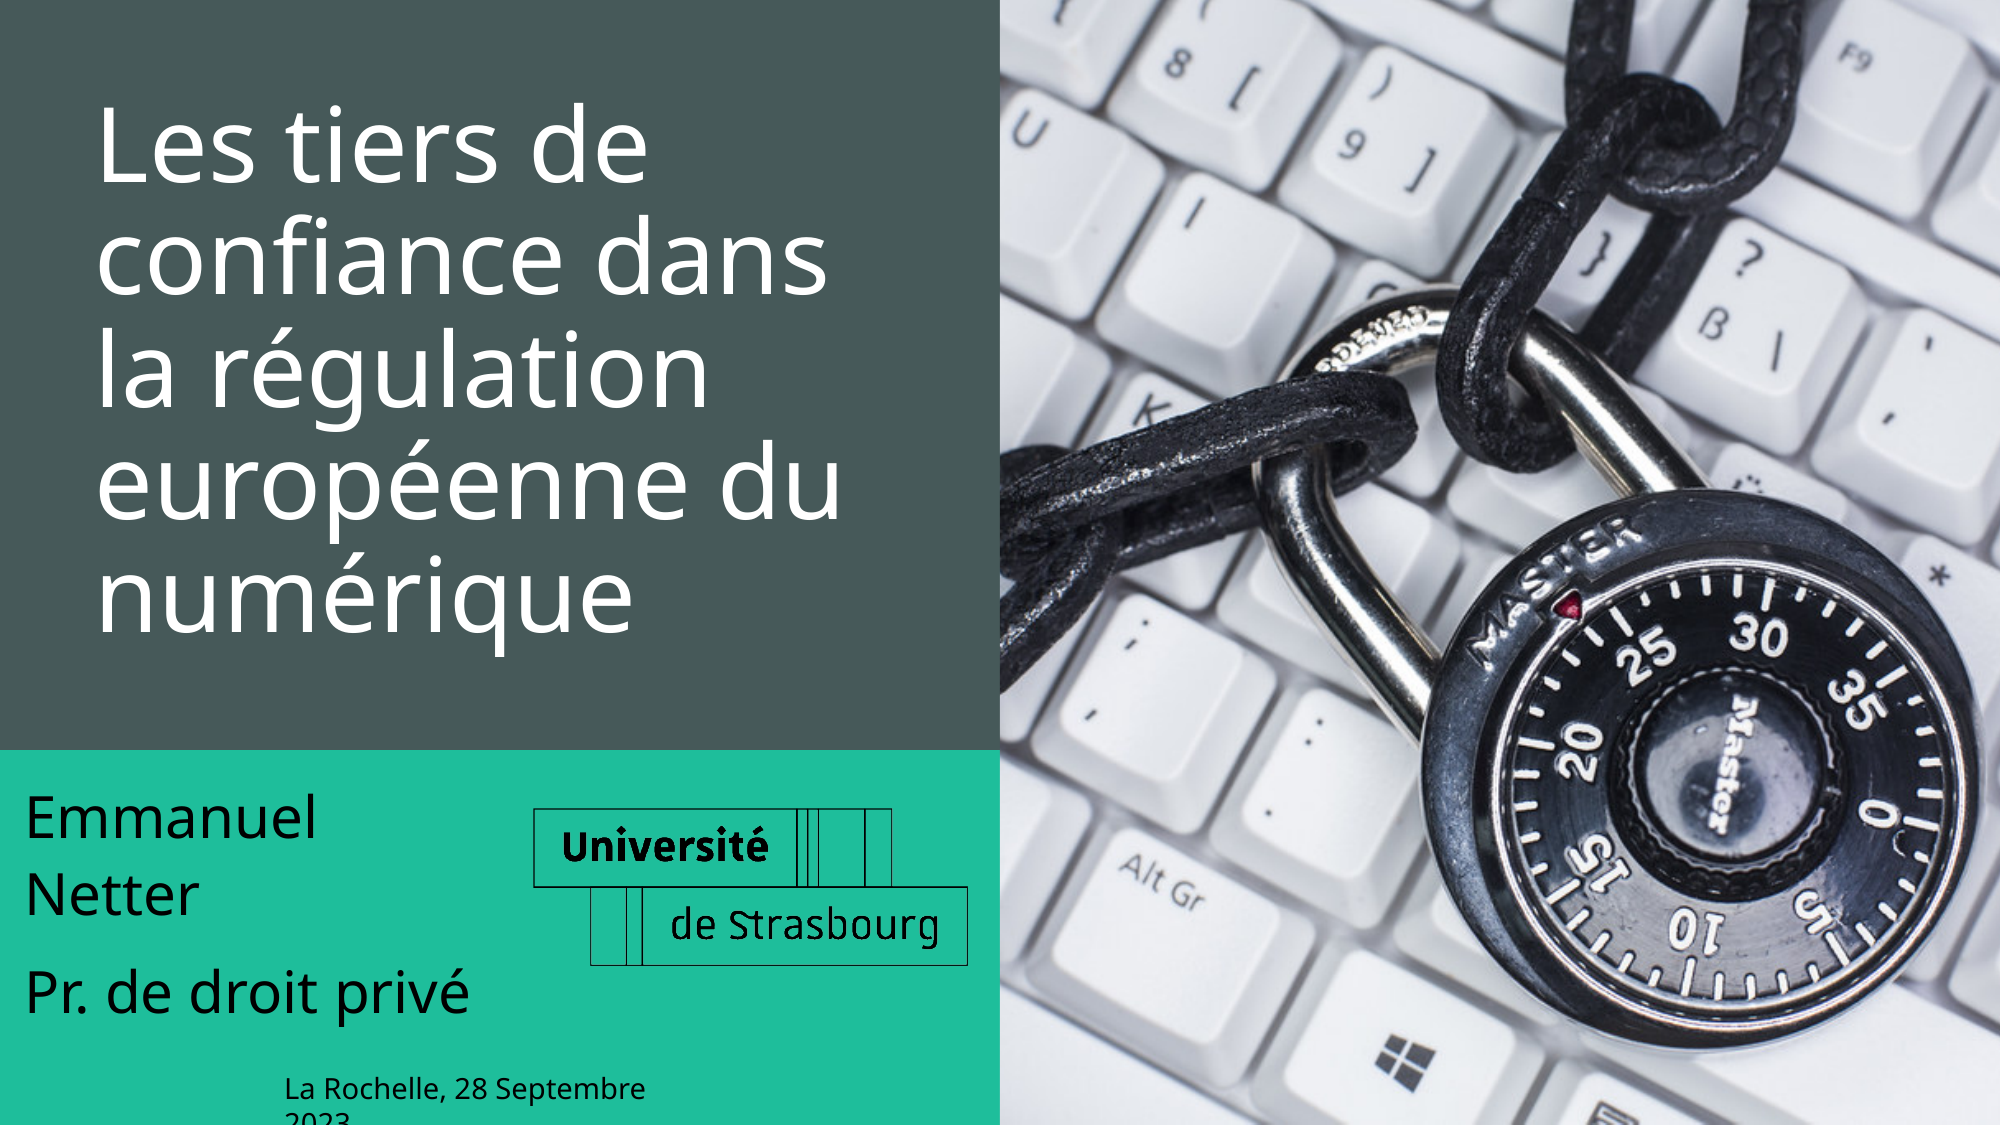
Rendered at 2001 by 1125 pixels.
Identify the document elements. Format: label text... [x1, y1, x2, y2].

picture [532, 807, 969, 967]
text_box [0, 0, 999, 1125]
text_box [296, 1114, 304, 1125]
text_box [329, 1114, 346, 1125]
text_box [313, 1114, 329, 1125]
picture [999, 0, 2000, 1125]
title Les tiers de confiance dans la régulation européenne du numérique [79, 65, 936, 683]
subtitle Emmanuel Netter Pr. de droit privé [24, 773, 490, 999]
text_box [304, 1115, 313, 1125]
text_box La Rochelle, 28 Septembre 2023 [269, 1063, 733, 1114]
